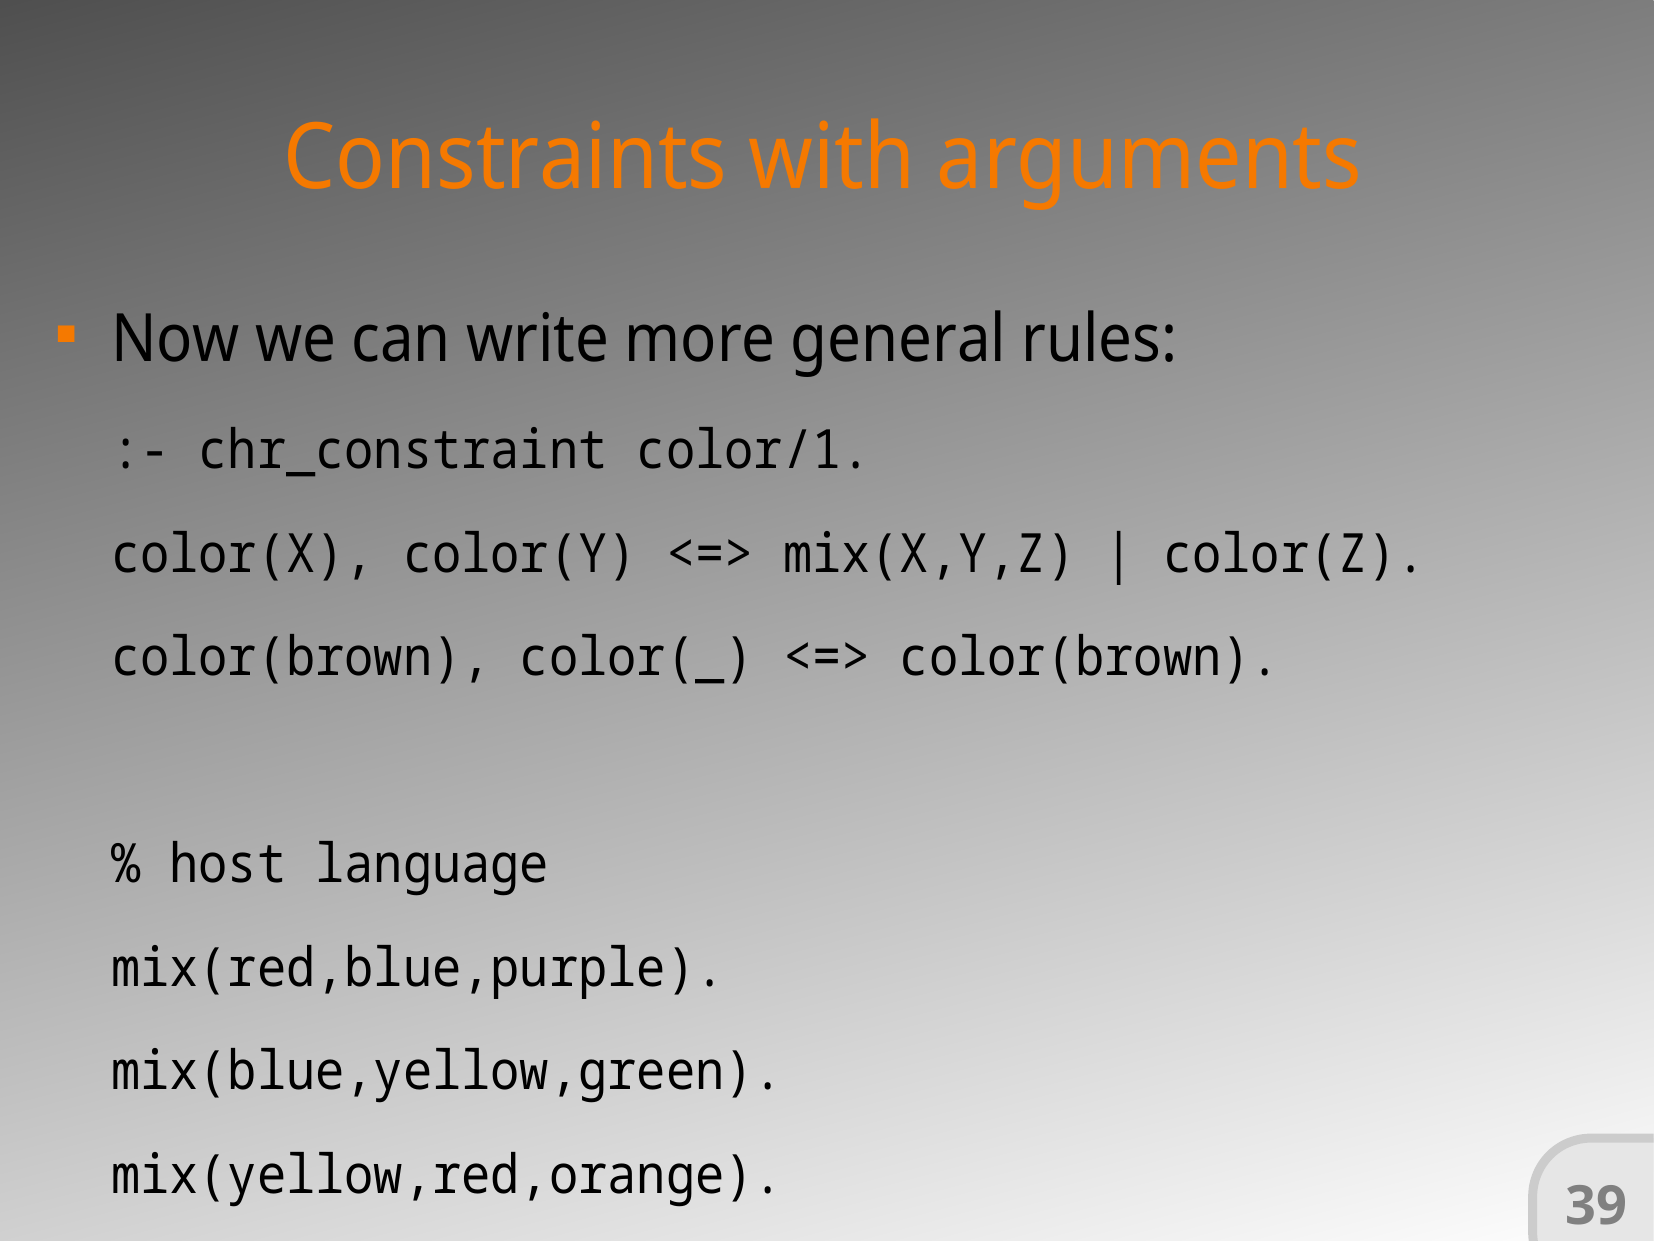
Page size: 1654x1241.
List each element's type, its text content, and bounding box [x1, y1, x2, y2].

list Now we can write more general rules: :- chr_constraint color/1. color(X), color(Y) <=> mix(X,Y,Z) | color(Z). color(brown), color(_) <=> color(brown). % host language mix(red,blue,purple). mix(blue,yellow,green). mix(yellow,red,orange). [40, 290, 1631, 1176]
title Constraints with arguments [18, 49, 1629, 257]
